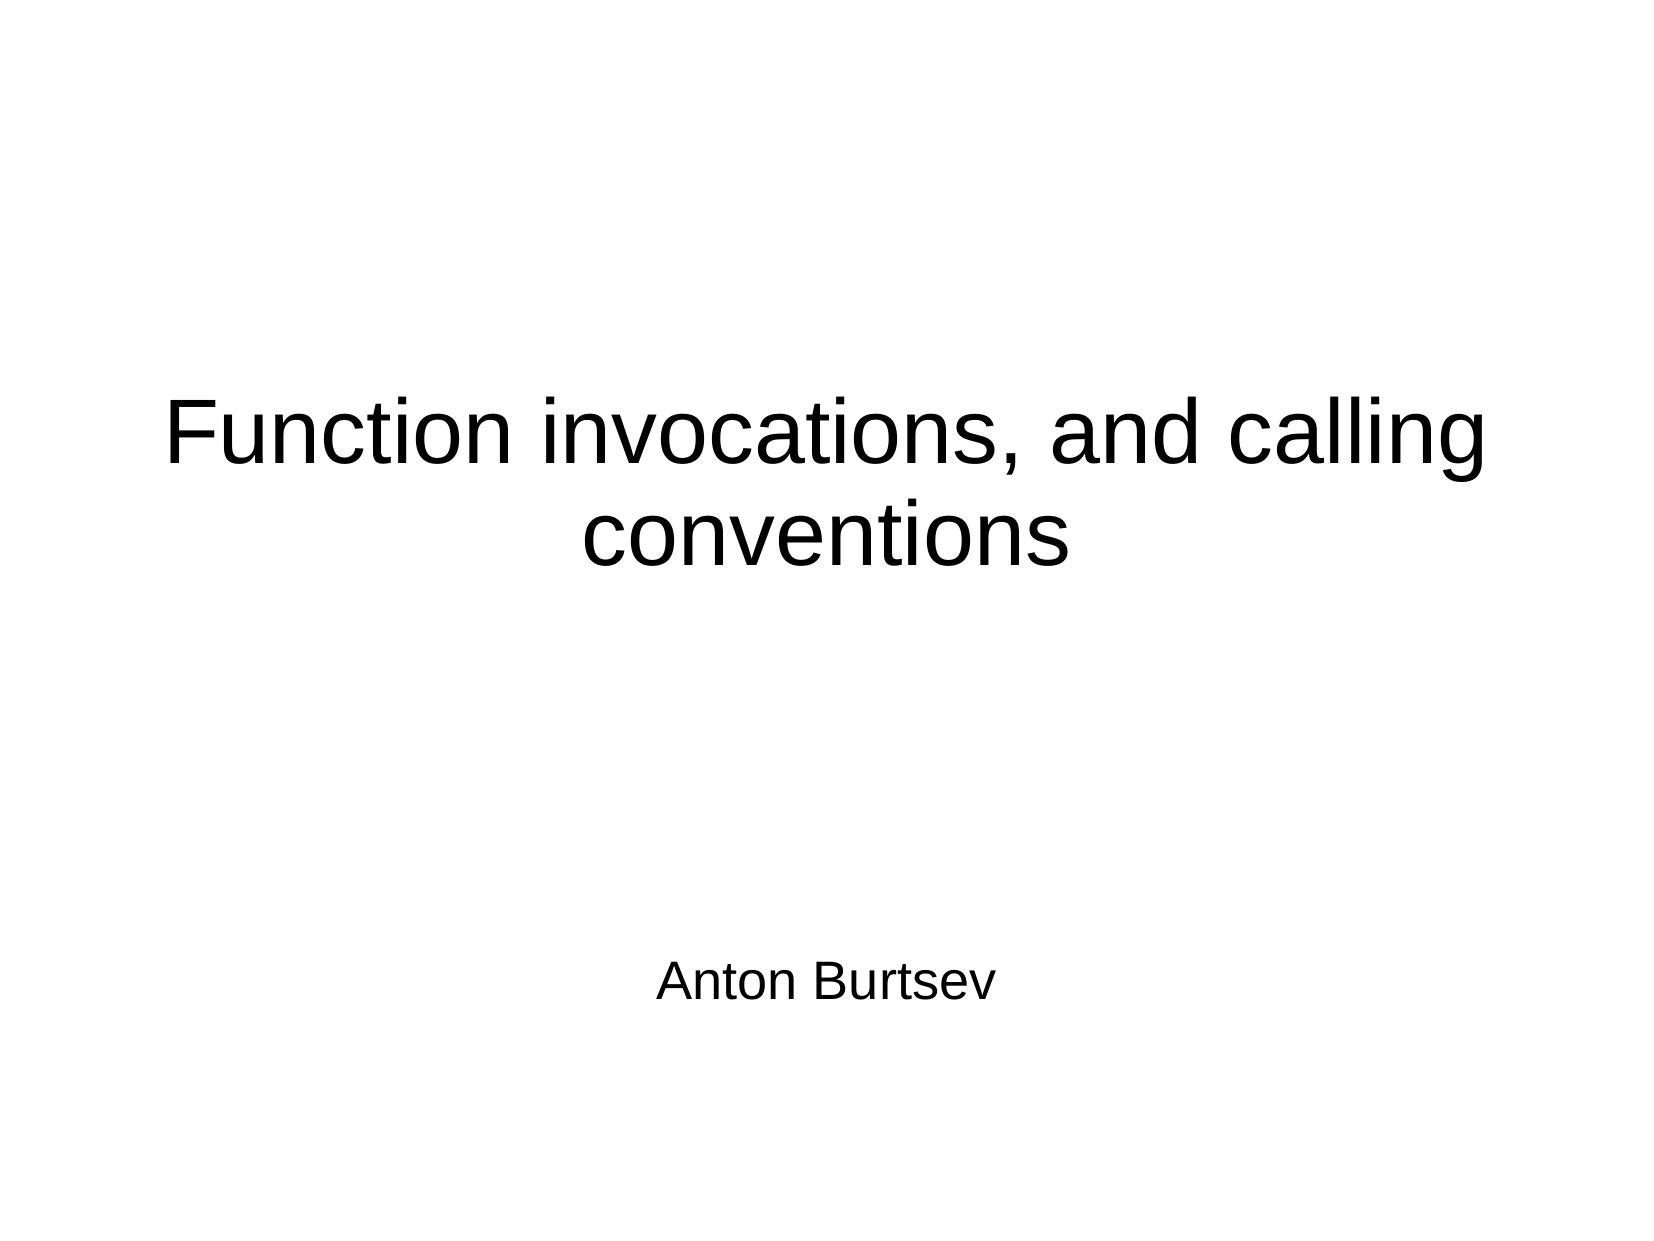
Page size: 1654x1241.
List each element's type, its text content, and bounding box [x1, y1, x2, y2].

title Function invocations, and calling conventions [82, 113, 1571, 637]
subtitle Anton Burtsev [82, 637, 1571, 1109]
